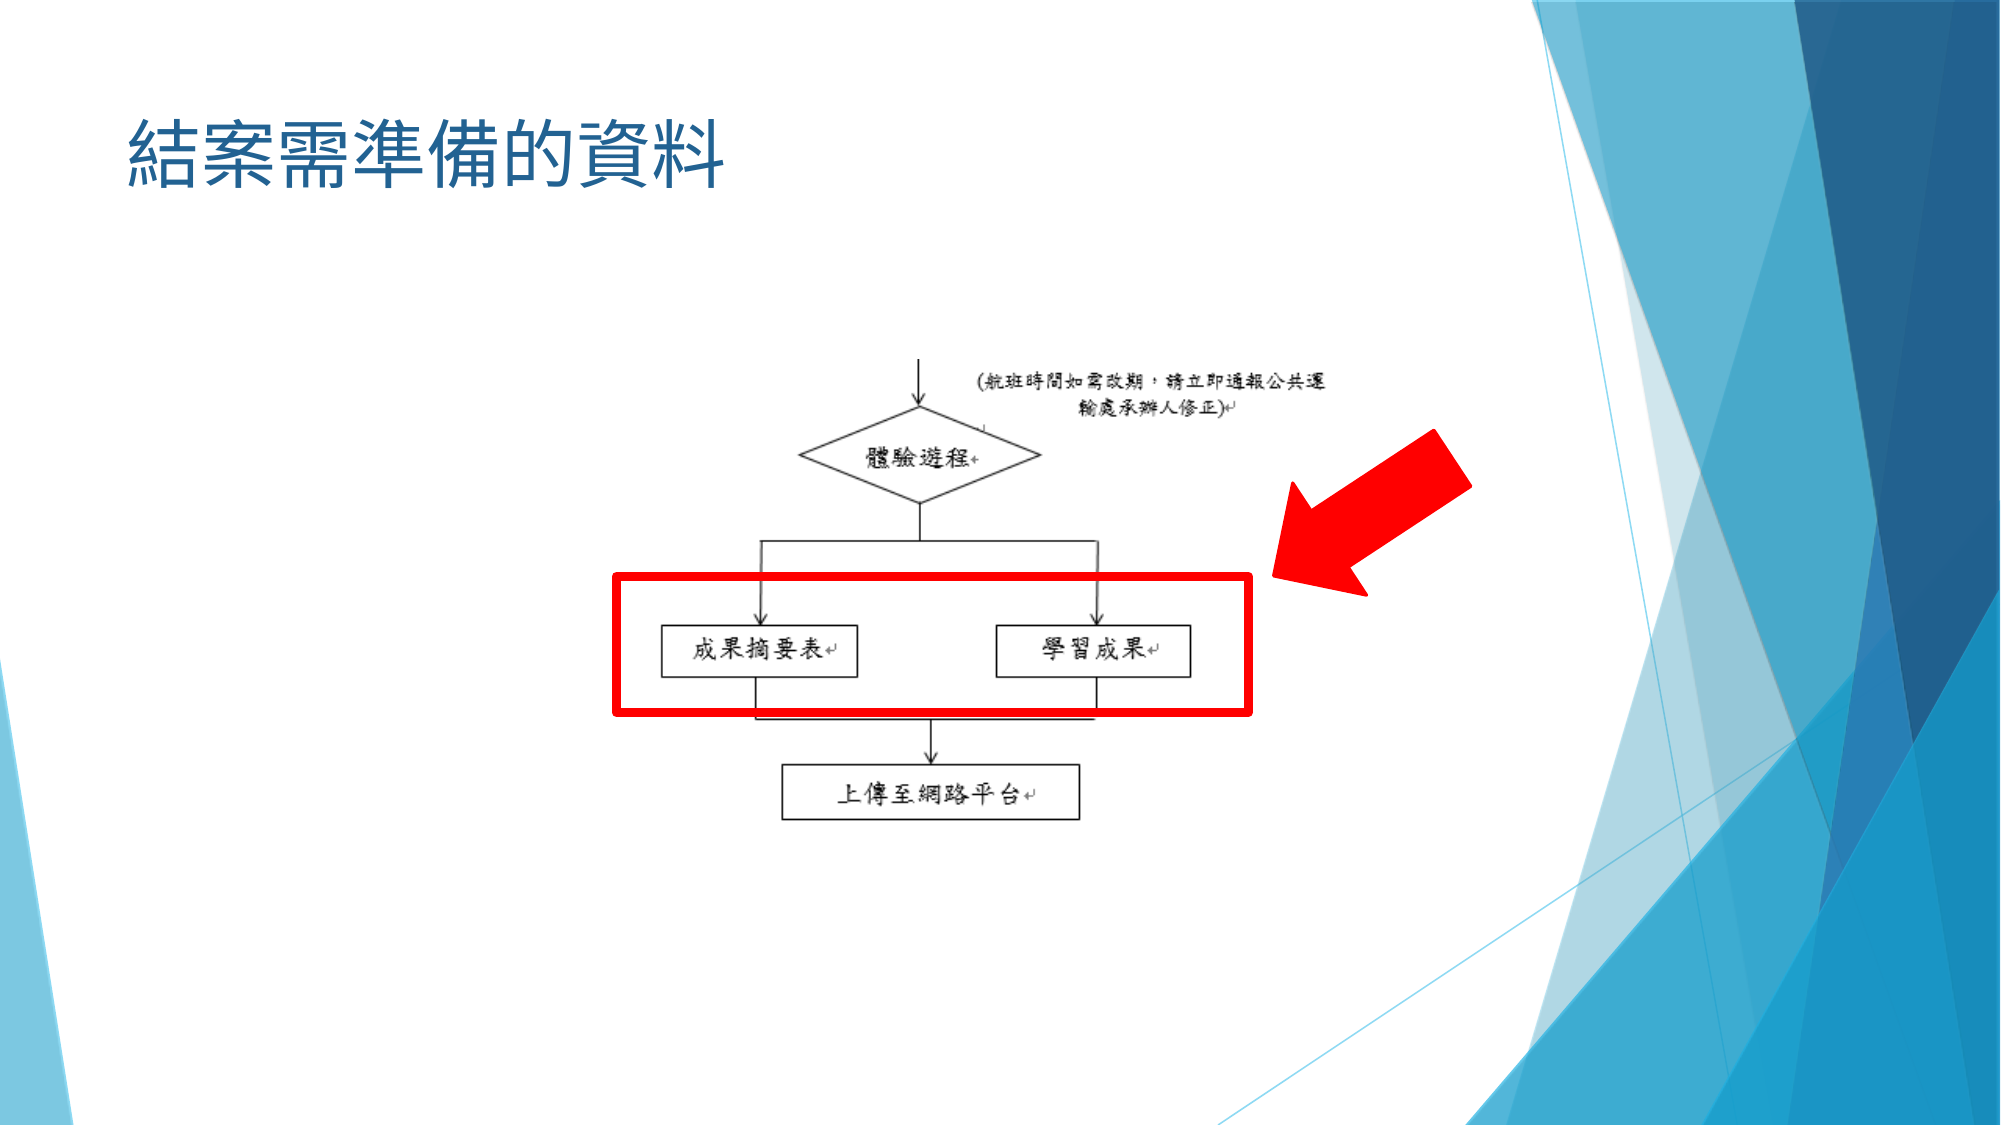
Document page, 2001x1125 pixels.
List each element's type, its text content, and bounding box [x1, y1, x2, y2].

text_box [1273, 430, 1471, 596]
picture [616, 359, 1337, 844]
title 結案需準備的資料 [111, 99, 1522, 317]
picture [621, 581, 1244, 708]
